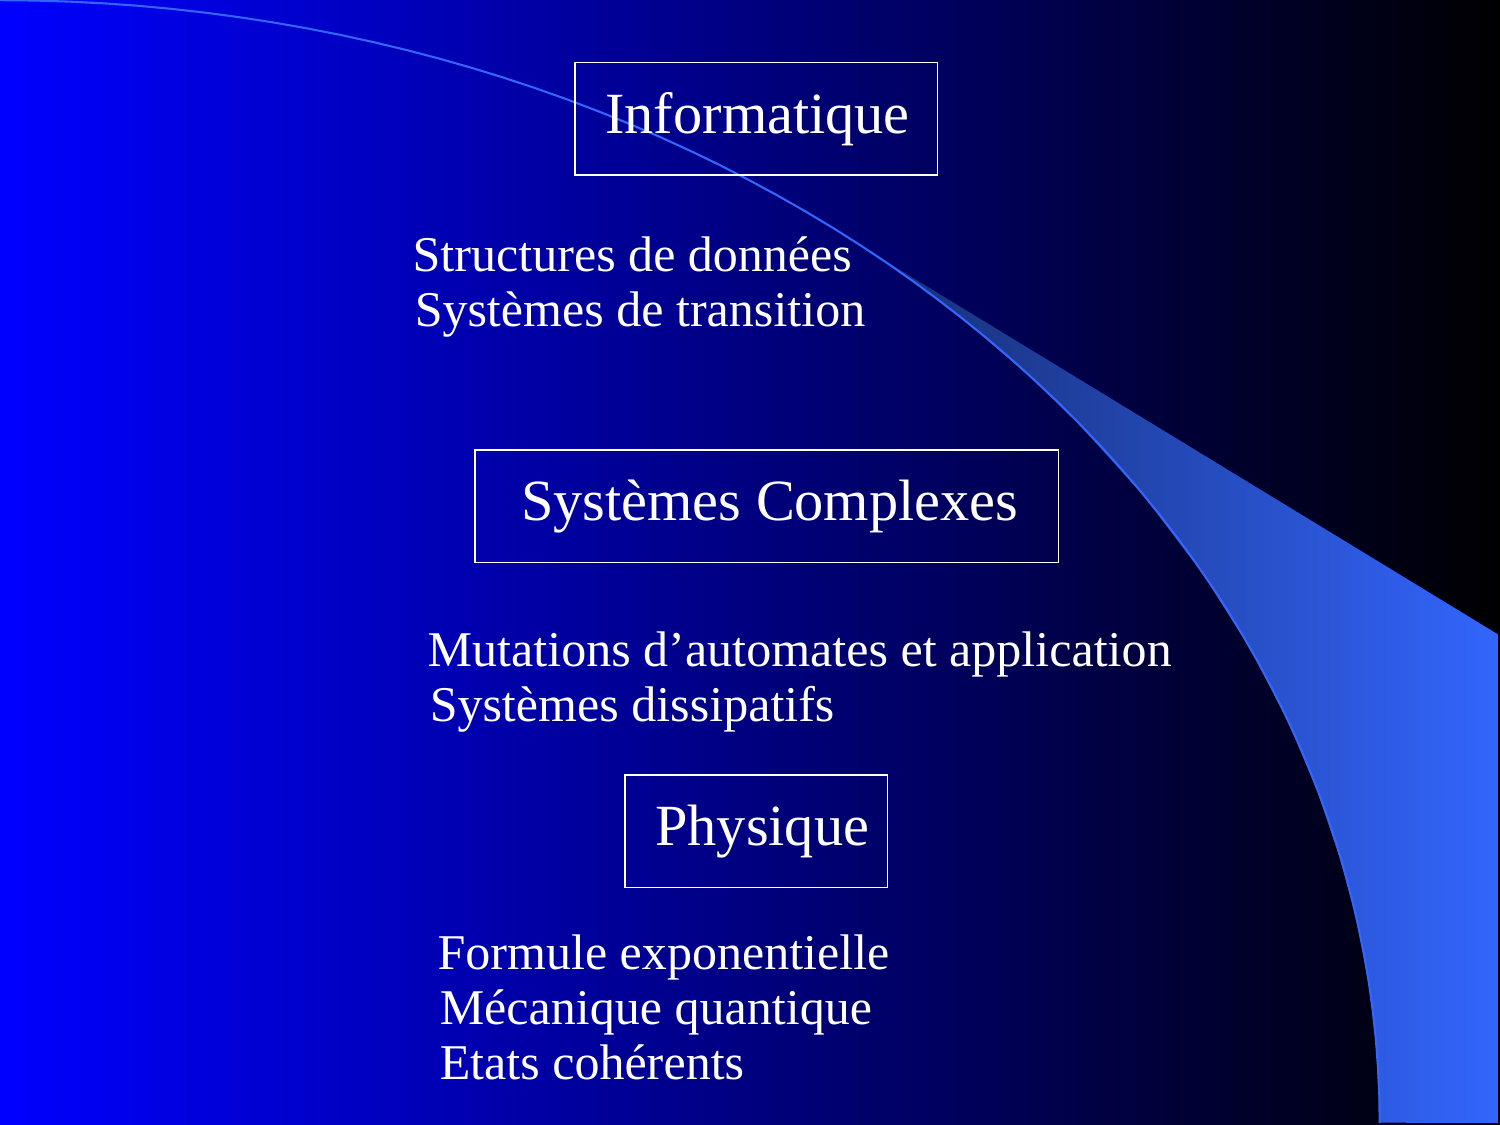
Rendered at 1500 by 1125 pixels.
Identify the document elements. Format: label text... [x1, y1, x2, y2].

text_box Mutations d’automates et application Systèmes dissipatifs [402, 614, 1188, 741]
text_box Informatique [590, 73, 925, 154]
text_box Systèmes Complexes [506, 460, 1034, 541]
text_box Formule exponentielle Mécanique quantique Etats cohérents [412, 916, 905, 1099]
text_box Structures de données Systèmes de transition [387, 219, 881, 346]
text_box Physique [640, 785, 885, 866]
